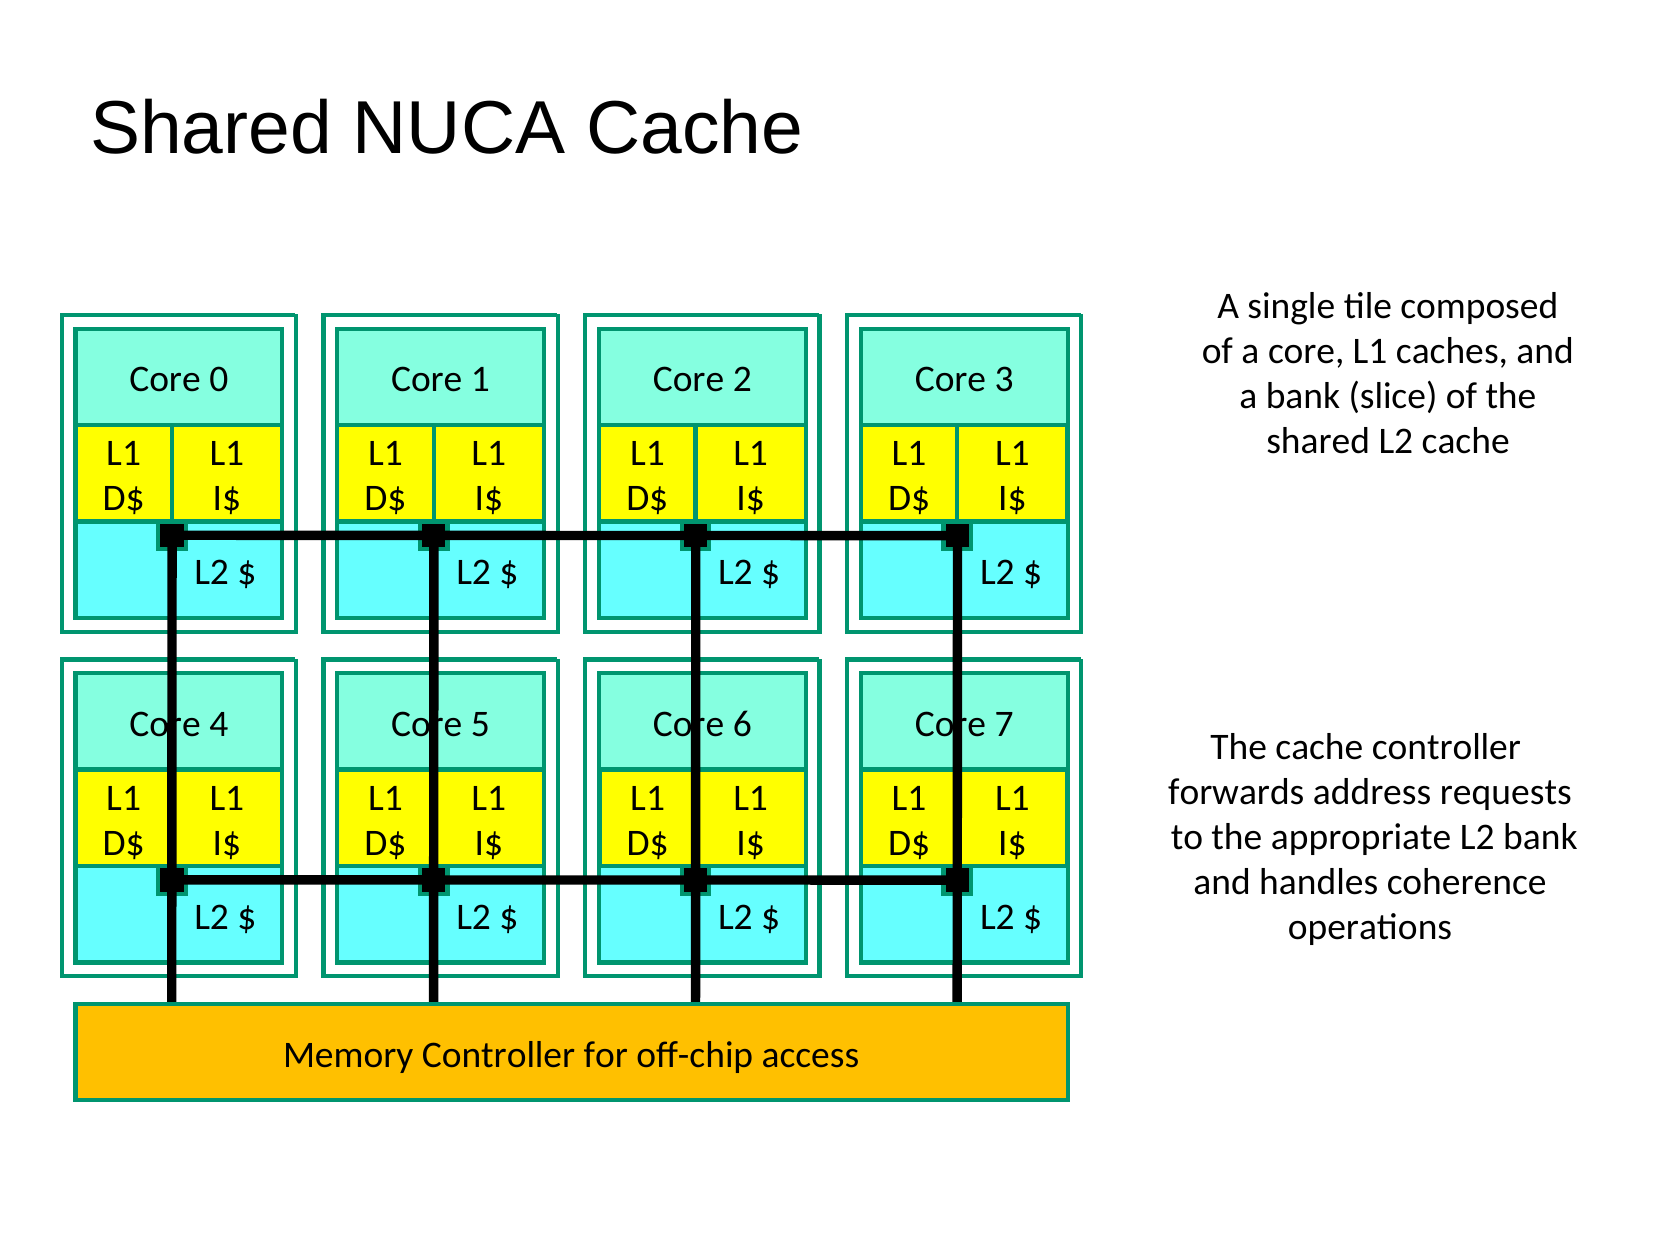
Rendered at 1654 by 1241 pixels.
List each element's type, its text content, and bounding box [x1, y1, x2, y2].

text_box Core 4 [177, 673, 283, 769]
text_box L1 D$ [860, 425, 957, 521]
text_box L1 I$ [701, 769, 806, 866]
text_box Core 3 [860, 328, 1068, 425]
text_box L2 $ [860, 866, 943, 875]
text_box L1 I$ [962, 769, 1068, 866]
text_box L2 $ [75, 866, 167, 963]
text_box L2 $ [599, 866, 681, 875]
text_box L1 D$ [75, 425, 171, 521]
text_box A single tile composed of a core, L1 caches, and a bank (slice) of the shared L2 cache [1187, 273, 1590, 469]
text_box L1 D$ [337, 769, 429, 866]
text_box The cache controller forwards address requests to the appropriate L2 bank and handles coherence operations [1147, 714, 1594, 955]
text_box L2 $ [337, 521, 419, 530]
text_box L2 $ [963, 521, 1068, 618]
text_box L2 $ [710, 866, 806, 875]
text_box L2 $ [448, 521, 544, 530]
text_box L1 D$ [337, 425, 433, 521]
text_box L1 D$ [599, 425, 695, 521]
text_box L1 D$ [599, 769, 690, 866]
text_box L2 $ [599, 885, 690, 963]
text_box Core 6 [677, 720, 687, 734]
text_box L2 $ [860, 521, 943, 530]
text_box L2 $ [337, 541, 429, 618]
text_box L2 $ [439, 541, 544, 618]
text_box Core 7 [939, 720, 949, 734]
text_box L2 $ [448, 866, 544, 875]
text_box L2 $ [75, 521, 167, 618]
text_box [423, 525, 444, 530]
text_box Core 5 [337, 673, 429, 769]
text_box L2 $ [860, 541, 952, 618]
text_box L1 I$ [957, 425, 1068, 521]
text_box Memory Controller for off-chip access [75, 1003, 1068, 1101]
text_box L2 $ [337, 885, 428, 963]
text_box L2 $ [599, 521, 681, 530]
text_box Core 7 [860, 673, 952, 769]
text_box L2 $ [177, 885, 283, 963]
text_box Core 1 [337, 328, 544, 425]
text_box L2 $ [701, 885, 806, 963]
text_box Core 6 [701, 673, 806, 769]
text_box L2 $ [701, 541, 806, 618]
text_box Core 4 [154, 720, 164, 734]
text_box Core 5 [439, 673, 544, 769]
text_box [685, 525, 706, 530]
text_box L1 D$ [75, 769, 167, 866]
text_box L1 I$ [439, 769, 544, 866]
text_box [161, 525, 183, 546]
text_box Core 7 [963, 673, 1068, 769]
text_box Core 4 [75, 673, 167, 769]
text_box L2 $ [599, 541, 691, 618]
text_box L1 I$ [433, 425, 544, 521]
text_box L1 I$ [177, 769, 283, 866]
text_box L2 $ [186, 866, 283, 875]
text_box L1 I$ [695, 425, 806, 521]
text_box Core 0 [75, 328, 283, 425]
text_box Core 5 [416, 720, 426, 734]
text_box L1 D$ [860, 769, 952, 866]
text_box [161, 869, 167, 891]
text_box L2 $ [962, 866, 1068, 963]
text_box L2 $ [710, 521, 806, 530]
text_box L1 I$ [171, 425, 283, 521]
text_box L2 $ [337, 866, 419, 875]
text_box Core 2 [599, 328, 806, 425]
text_box L2 $ [186, 521, 283, 530]
text_box L2 $ [439, 885, 544, 963]
text_box Shared NUCA Cache [75, 71, 819, 177]
text_box Core 6 [599, 673, 691, 769]
text_box [947, 525, 968, 546]
text_box [962, 869, 968, 891]
text_box L2 $ [860, 885, 952, 963]
text_box L2 $ [177, 540, 283, 618]
